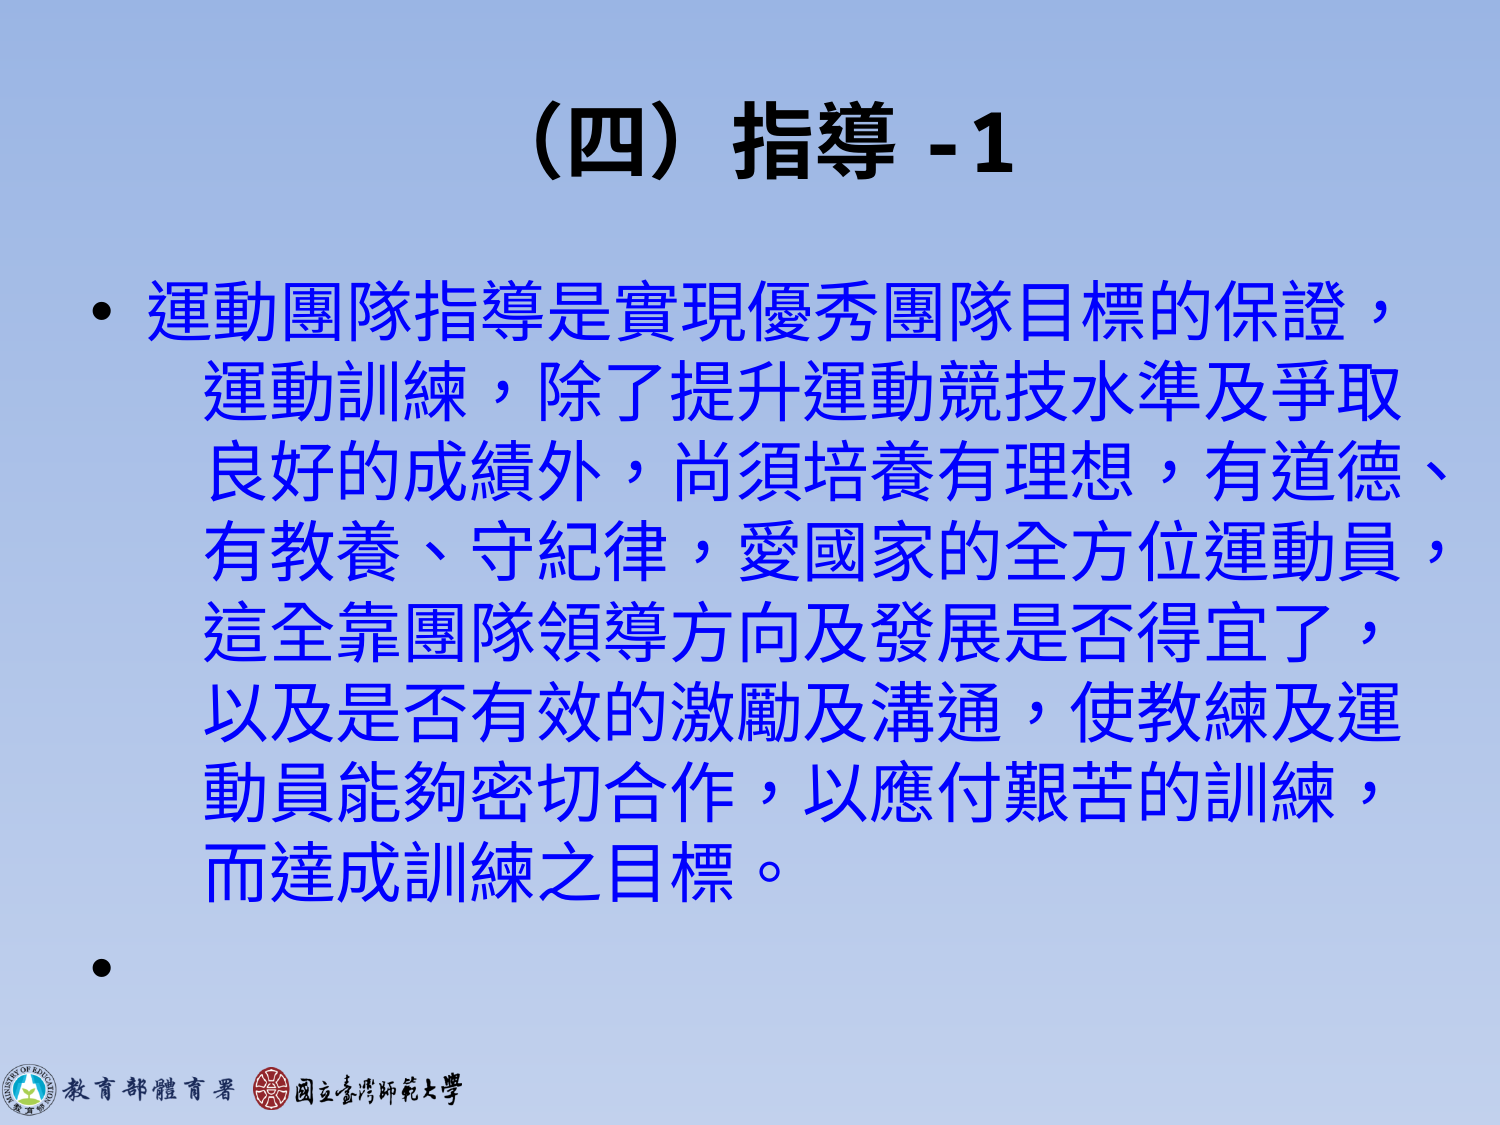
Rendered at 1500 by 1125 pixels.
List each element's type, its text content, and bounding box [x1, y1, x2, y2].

list 運動團隊指導是實現優秀團隊目標的保證，運動訓練，除了提升運動競技水準及爭取良好的成績外，尚須培養有理想，有道德、有教養、守紀律，愛國家的全方位運動員，這全靠團隊領導方向及發展是否得宜了，以及是否有效的激勵及溝通，使教練及運動員能夠密切合作，以應付艱苦的訓練，而達成訓練之目標。 [75, 262, 1426, 1005]
title （四）指導-1 [75, 45, 1426, 233]
